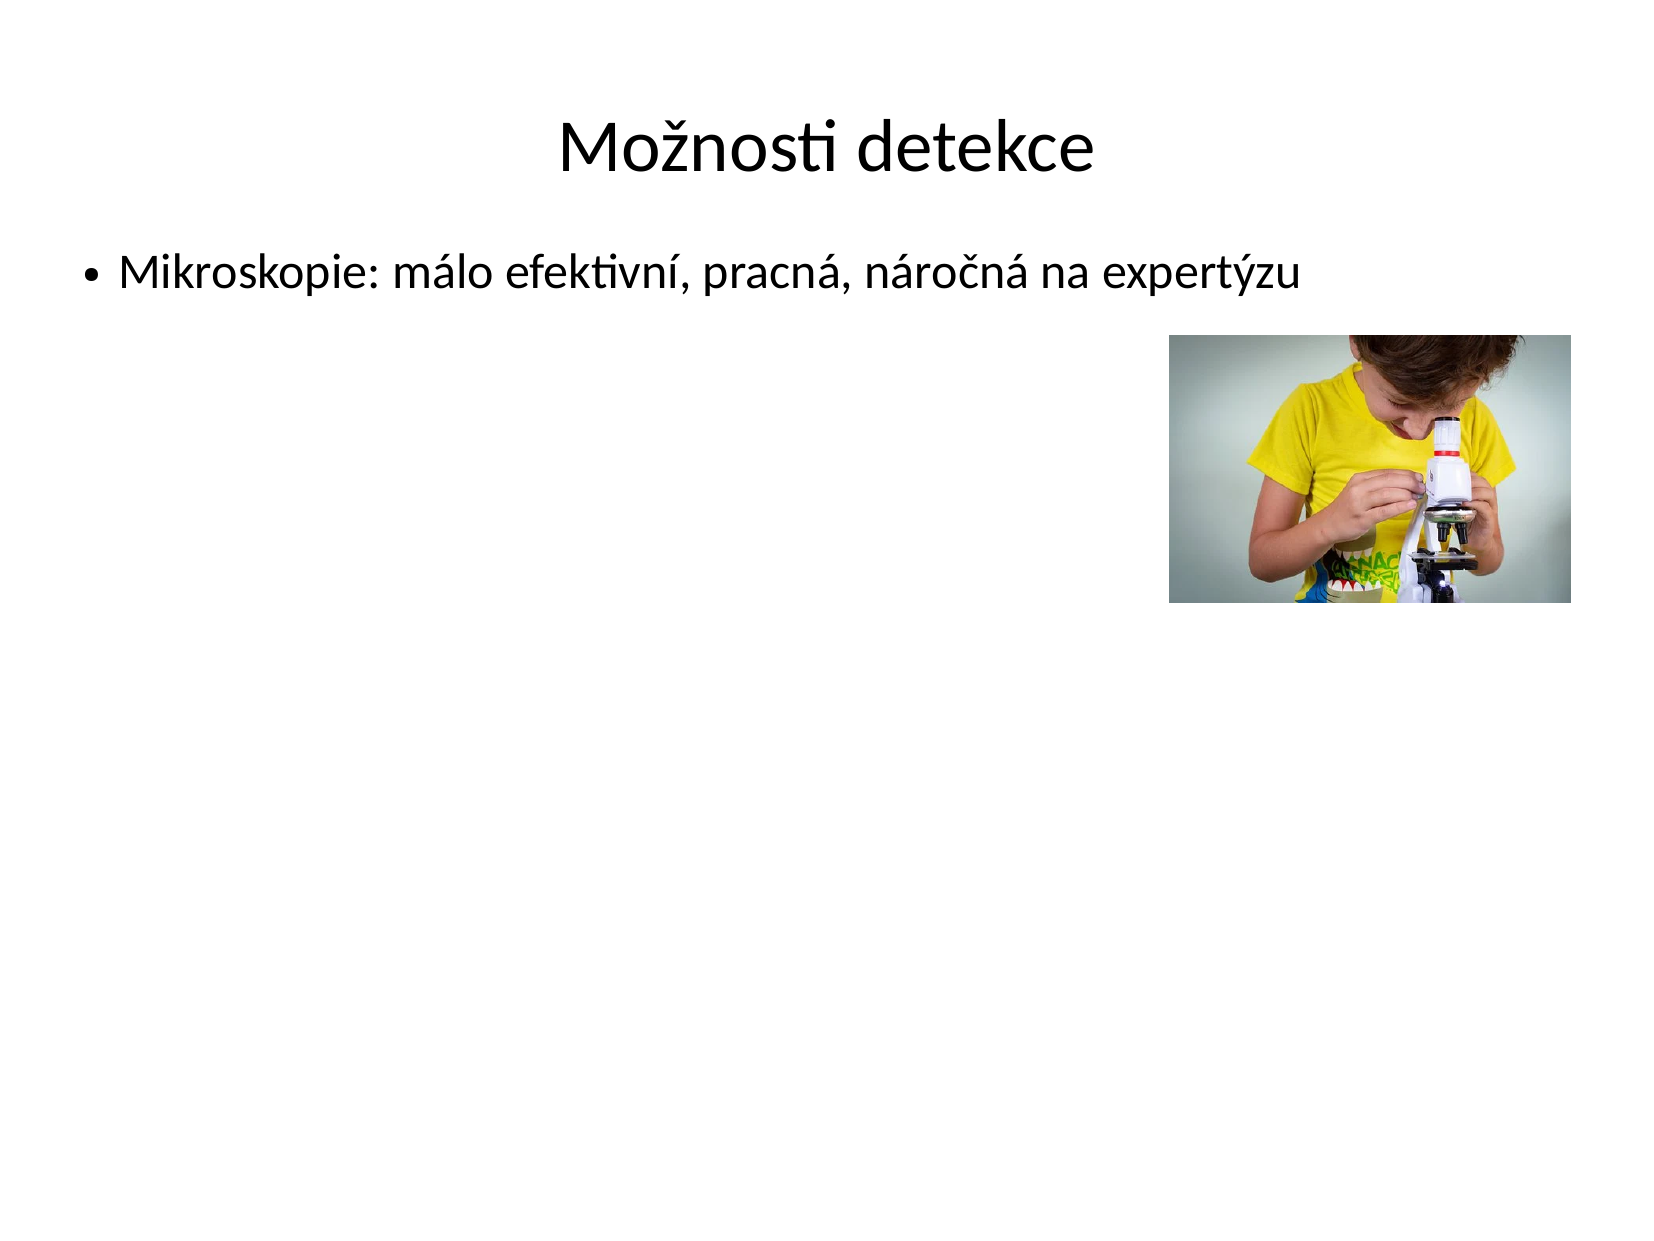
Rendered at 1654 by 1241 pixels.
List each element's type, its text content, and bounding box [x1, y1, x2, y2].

subtitle Mikroskopie: málo efektivní, pracná, náročná na expertýzu [82, 231, 1619, 951]
title Možnosti detekce [82, 49, 1571, 231]
picture [1169, 335, 1571, 603]
